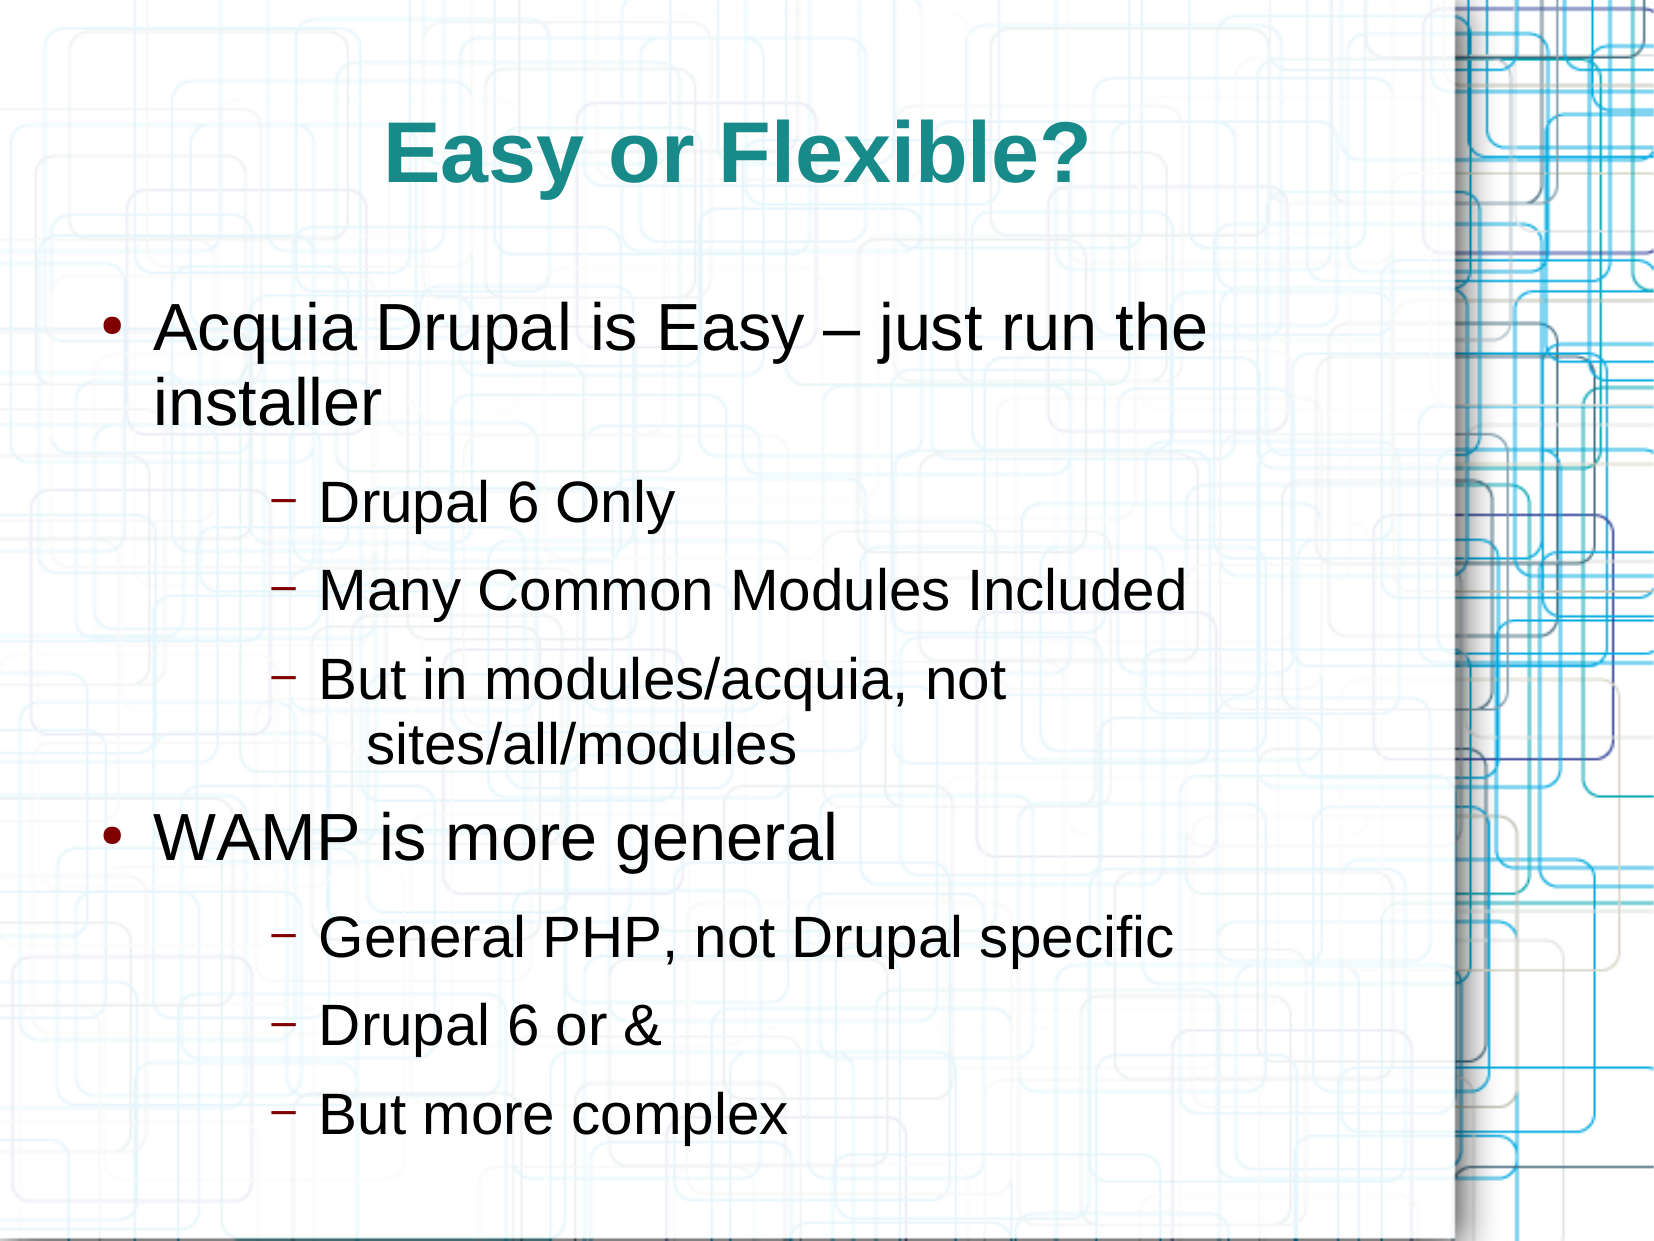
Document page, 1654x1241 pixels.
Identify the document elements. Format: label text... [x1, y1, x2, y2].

picture [0, 0, 1654, 1241]
list Acquia Drupal is Easy – just run the installer Drupal 6 Only Many Common Modules Included But in modules/acquia, not sites/all/modules WAMP is more general General PHP, not Drupal specific Drupal 6 or & But more complex [82, 290, 1418, 1146]
title Easy or Flexible? [59, 49, 1418, 257]
